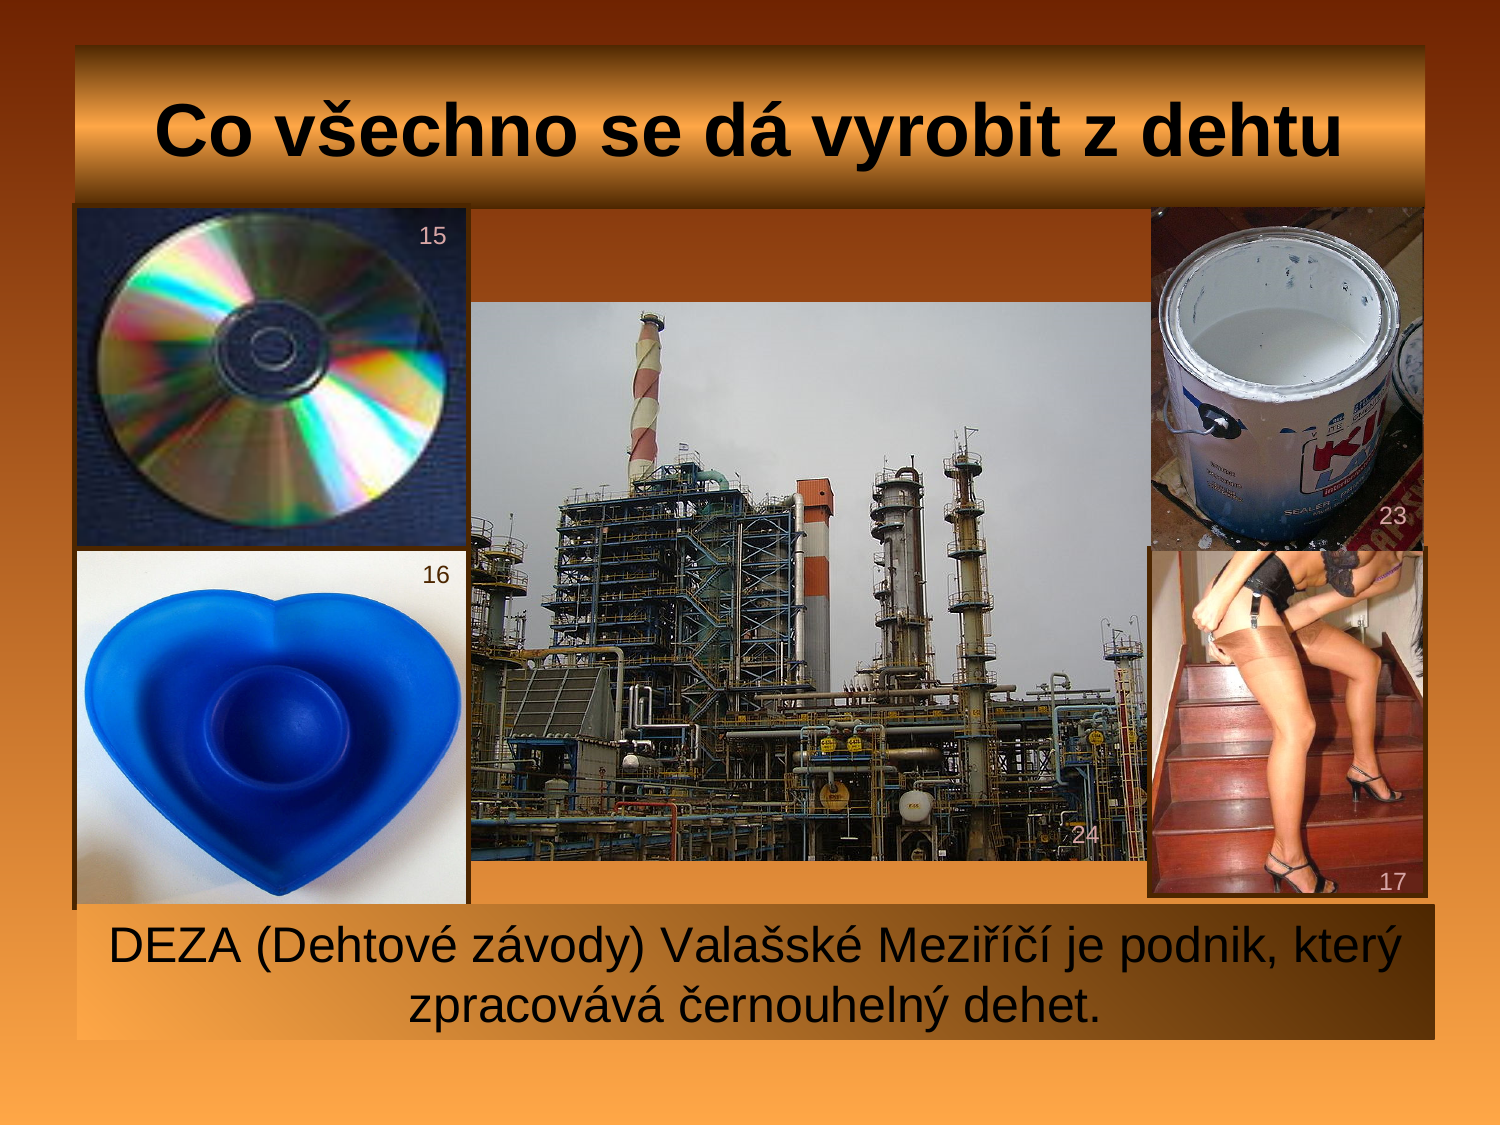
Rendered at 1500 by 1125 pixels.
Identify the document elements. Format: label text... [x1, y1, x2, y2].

text_box 17 [1364, 857, 1423, 904]
text_box 24 [1057, 810, 1115, 857]
text_box 15 [404, 211, 462, 257]
text_box DEZA (Dehtové závody) Valašské Meziříčí je podnik, který zpracovává černouhelný dehet. [76, 904, 1435, 1040]
picture [471, 207, 1424, 894]
picture [76, 208, 467, 546]
title Co všechno se dá vyrobit z dehtu [75, 45, 1426, 209]
text_box 16 [407, 550, 466, 597]
picture [76, 550, 467, 904]
text_box 23 [1364, 491, 1423, 538]
